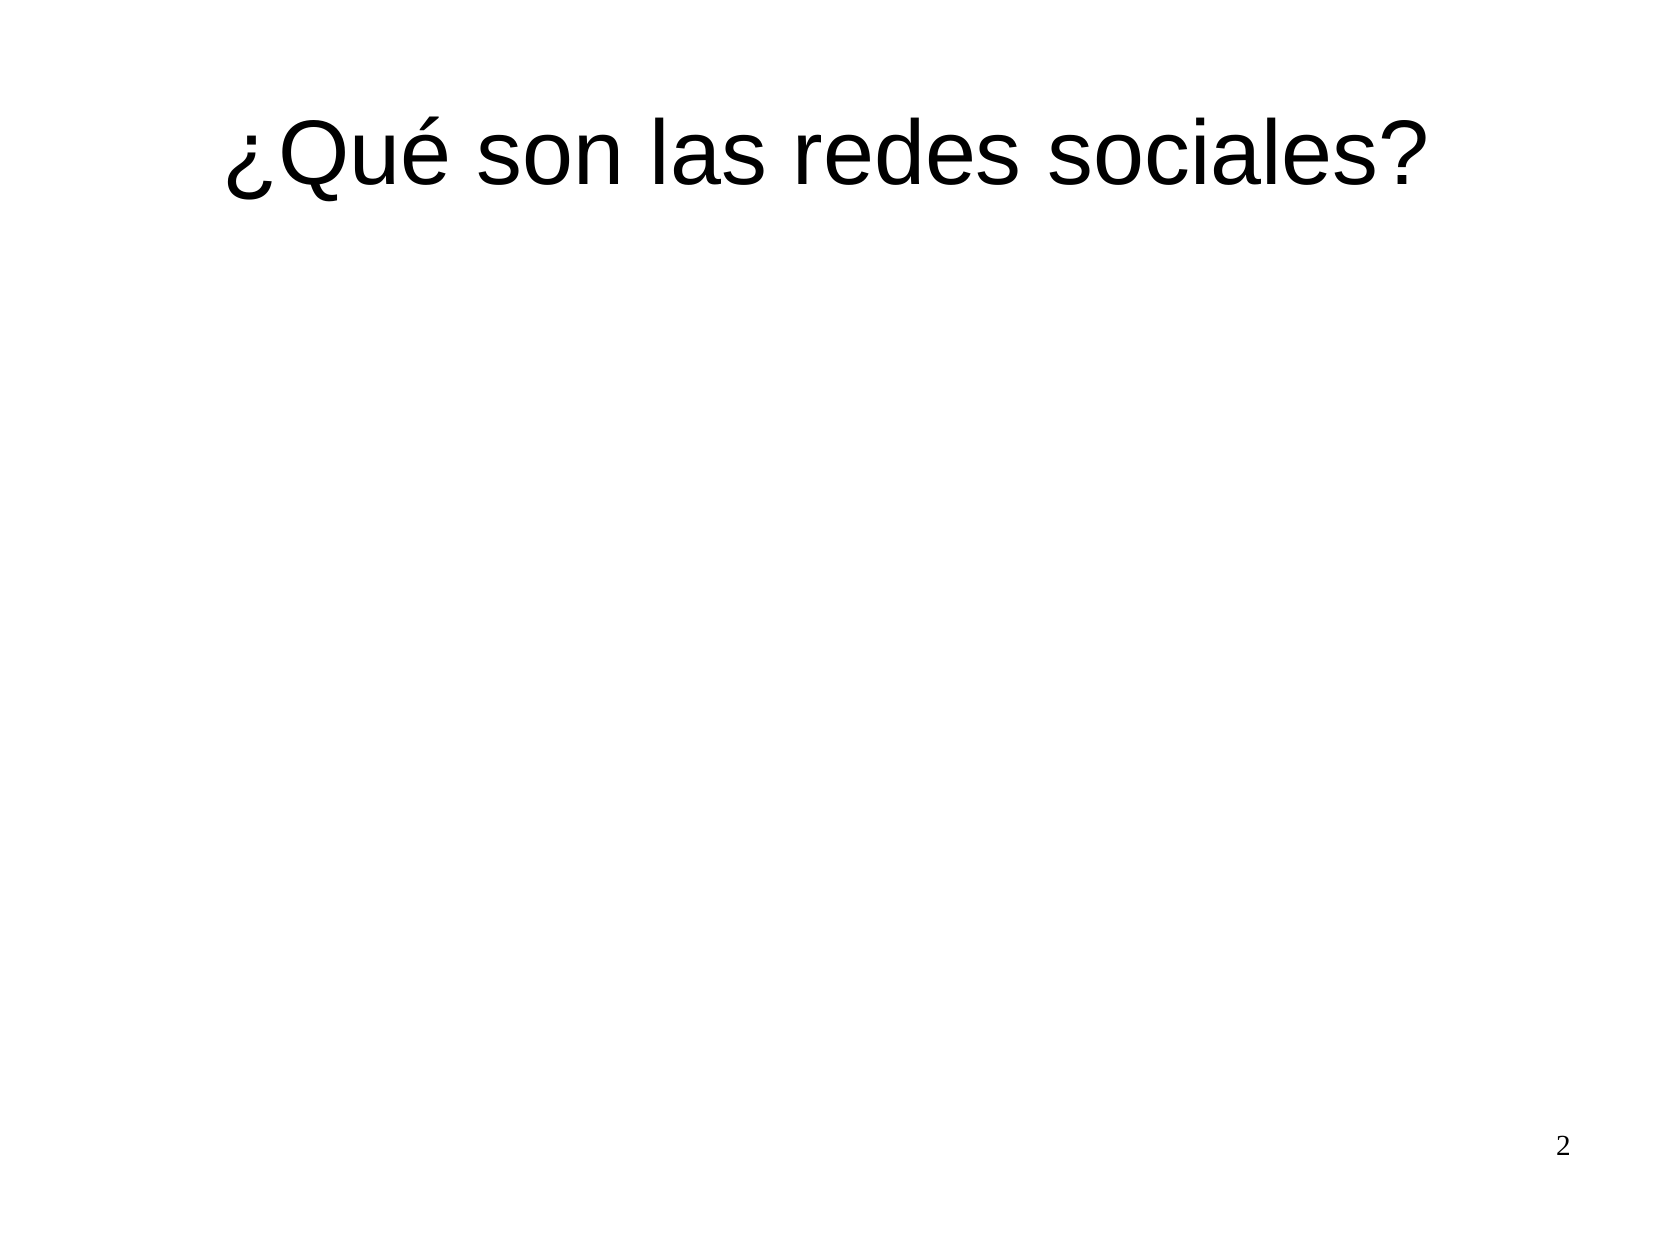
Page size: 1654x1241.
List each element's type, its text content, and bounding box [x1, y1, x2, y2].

title ¿Qué son las redes sociales? [82, 56, 1571, 250]
